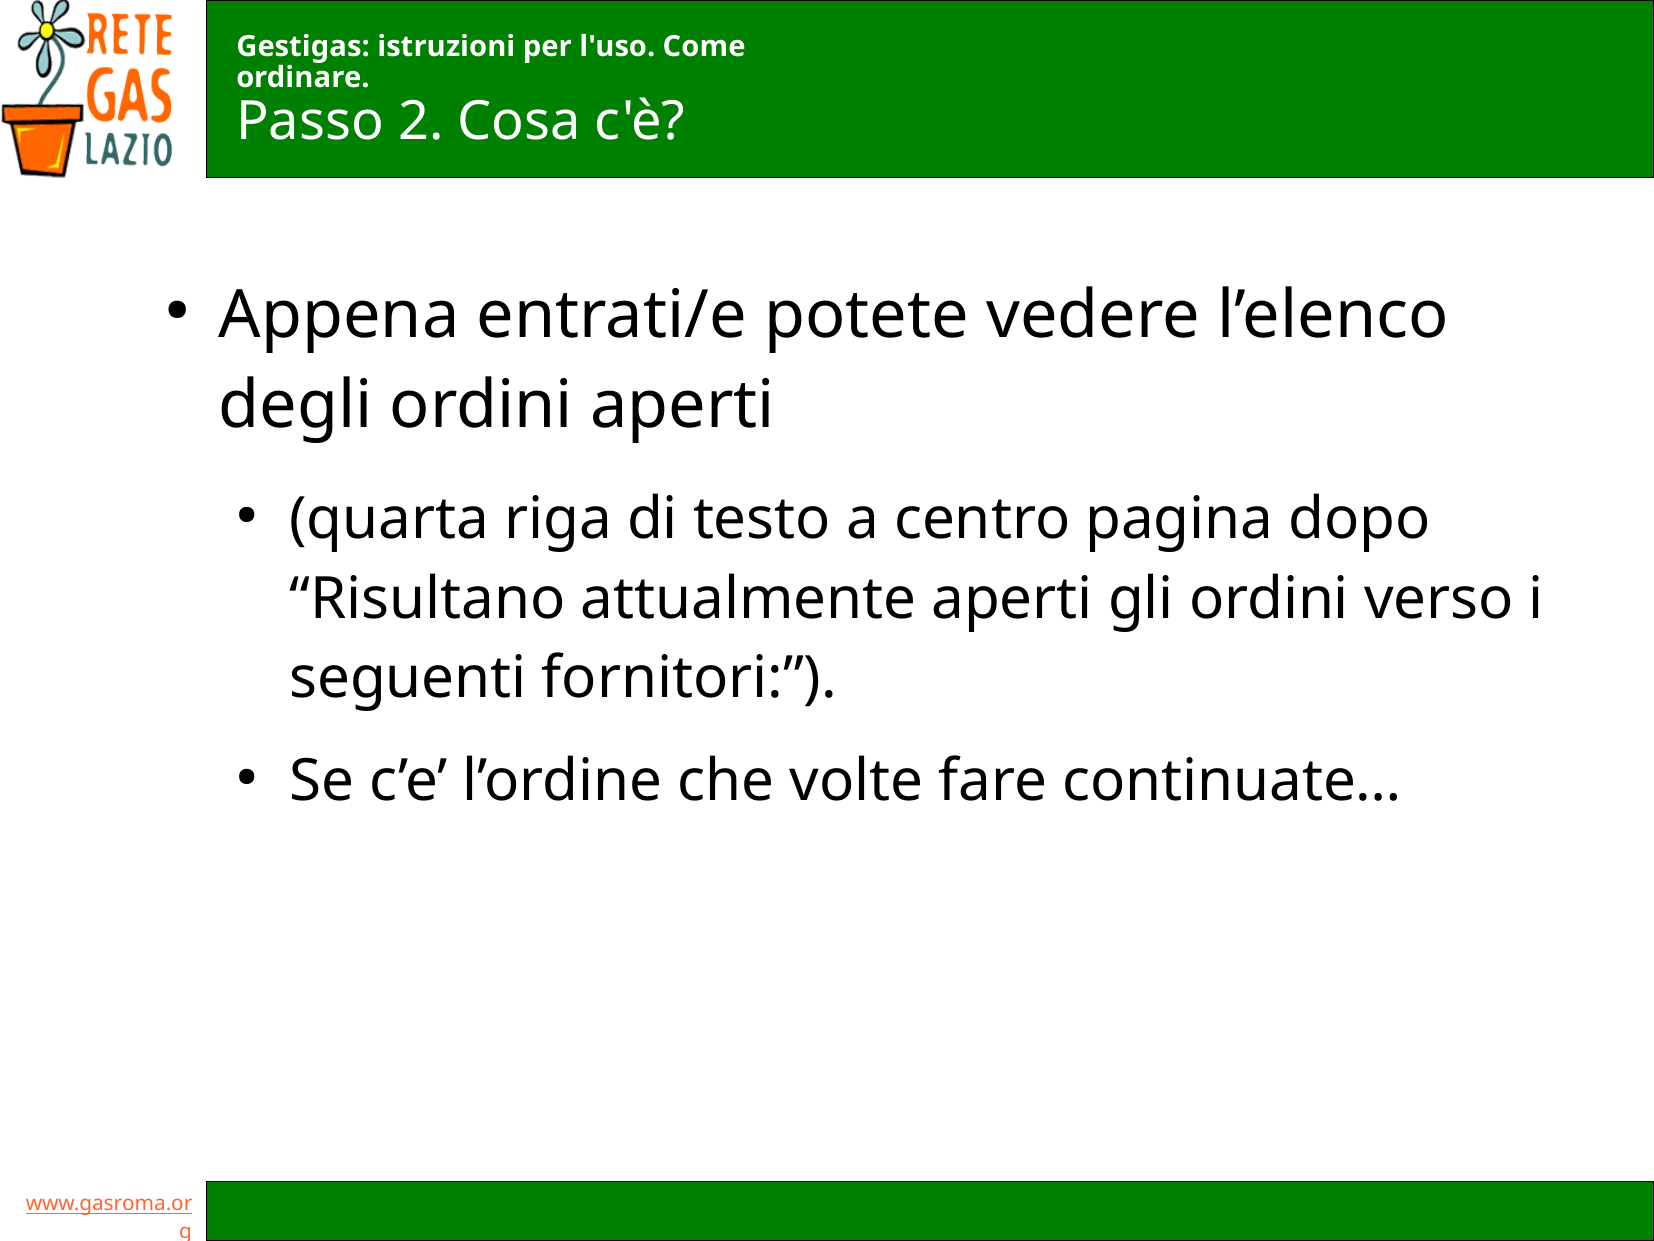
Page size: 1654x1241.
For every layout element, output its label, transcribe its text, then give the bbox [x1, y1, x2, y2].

title Passo 2. Cosa c'è? [236, 59, 1577, 178]
picture [0, 0, 178, 178]
list Appena entrati/e potete vedere l’elenco degli ordini aperti (quarta riga di testo a centro pagina dopo “Risultano attualmente aperti gli ordini verso i seguenti fornitori:”). Se c’e’ l’ordine che volte fare continuate… [147, 265, 1571, 1094]
